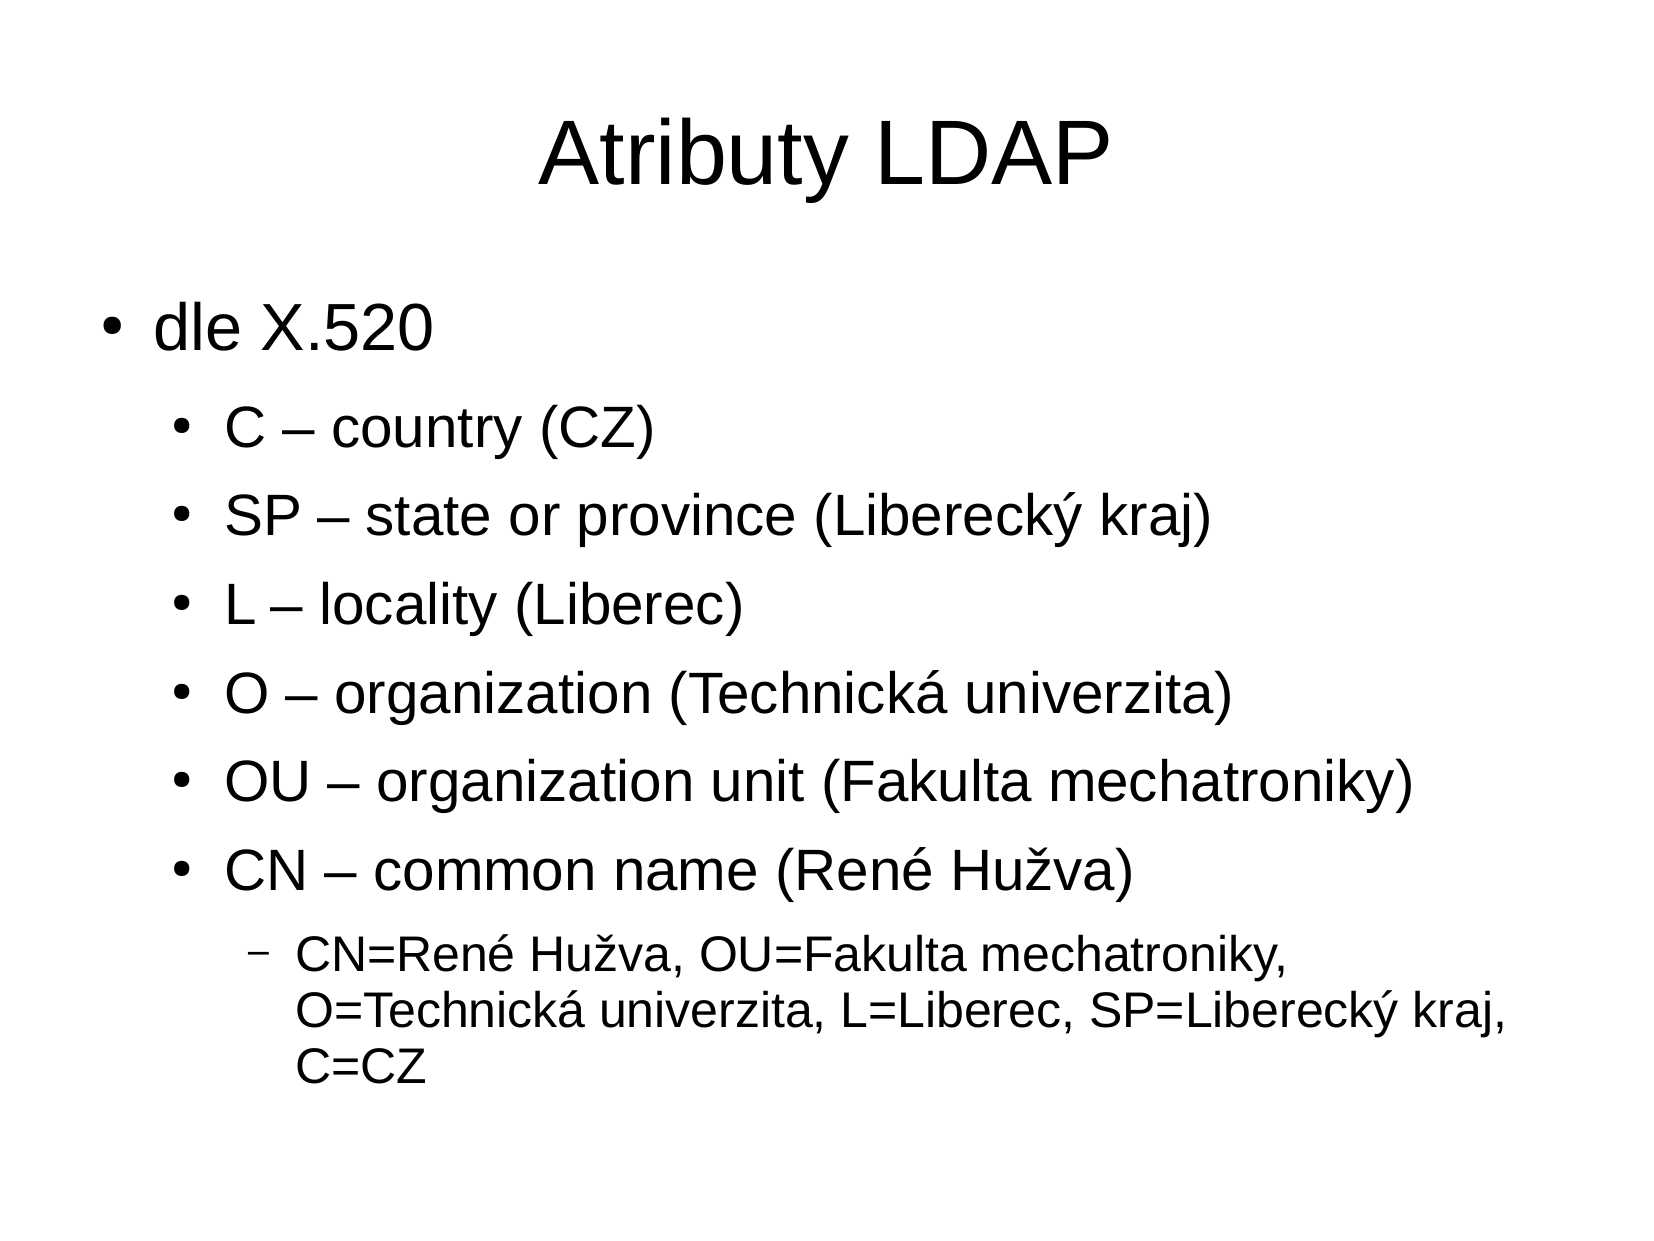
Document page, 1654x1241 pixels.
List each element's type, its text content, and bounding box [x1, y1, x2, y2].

title Atributy LDAP [82, 56, 1571, 250]
list dle X.520 C – country (CZ) SP – state or province (Liberecký kraj) L – locality (Liberec) O – organization (Technická univerzita) OU – organization unit (Fakulta mechatroniky) CN – common name (René Hužva) CN=René Hužva, OU=Fakulta mechatroniky, O=Technická univerzita, L=Liberec, SP=Liberecký kraj, C=CZ [82, 290, 1571, 1094]
